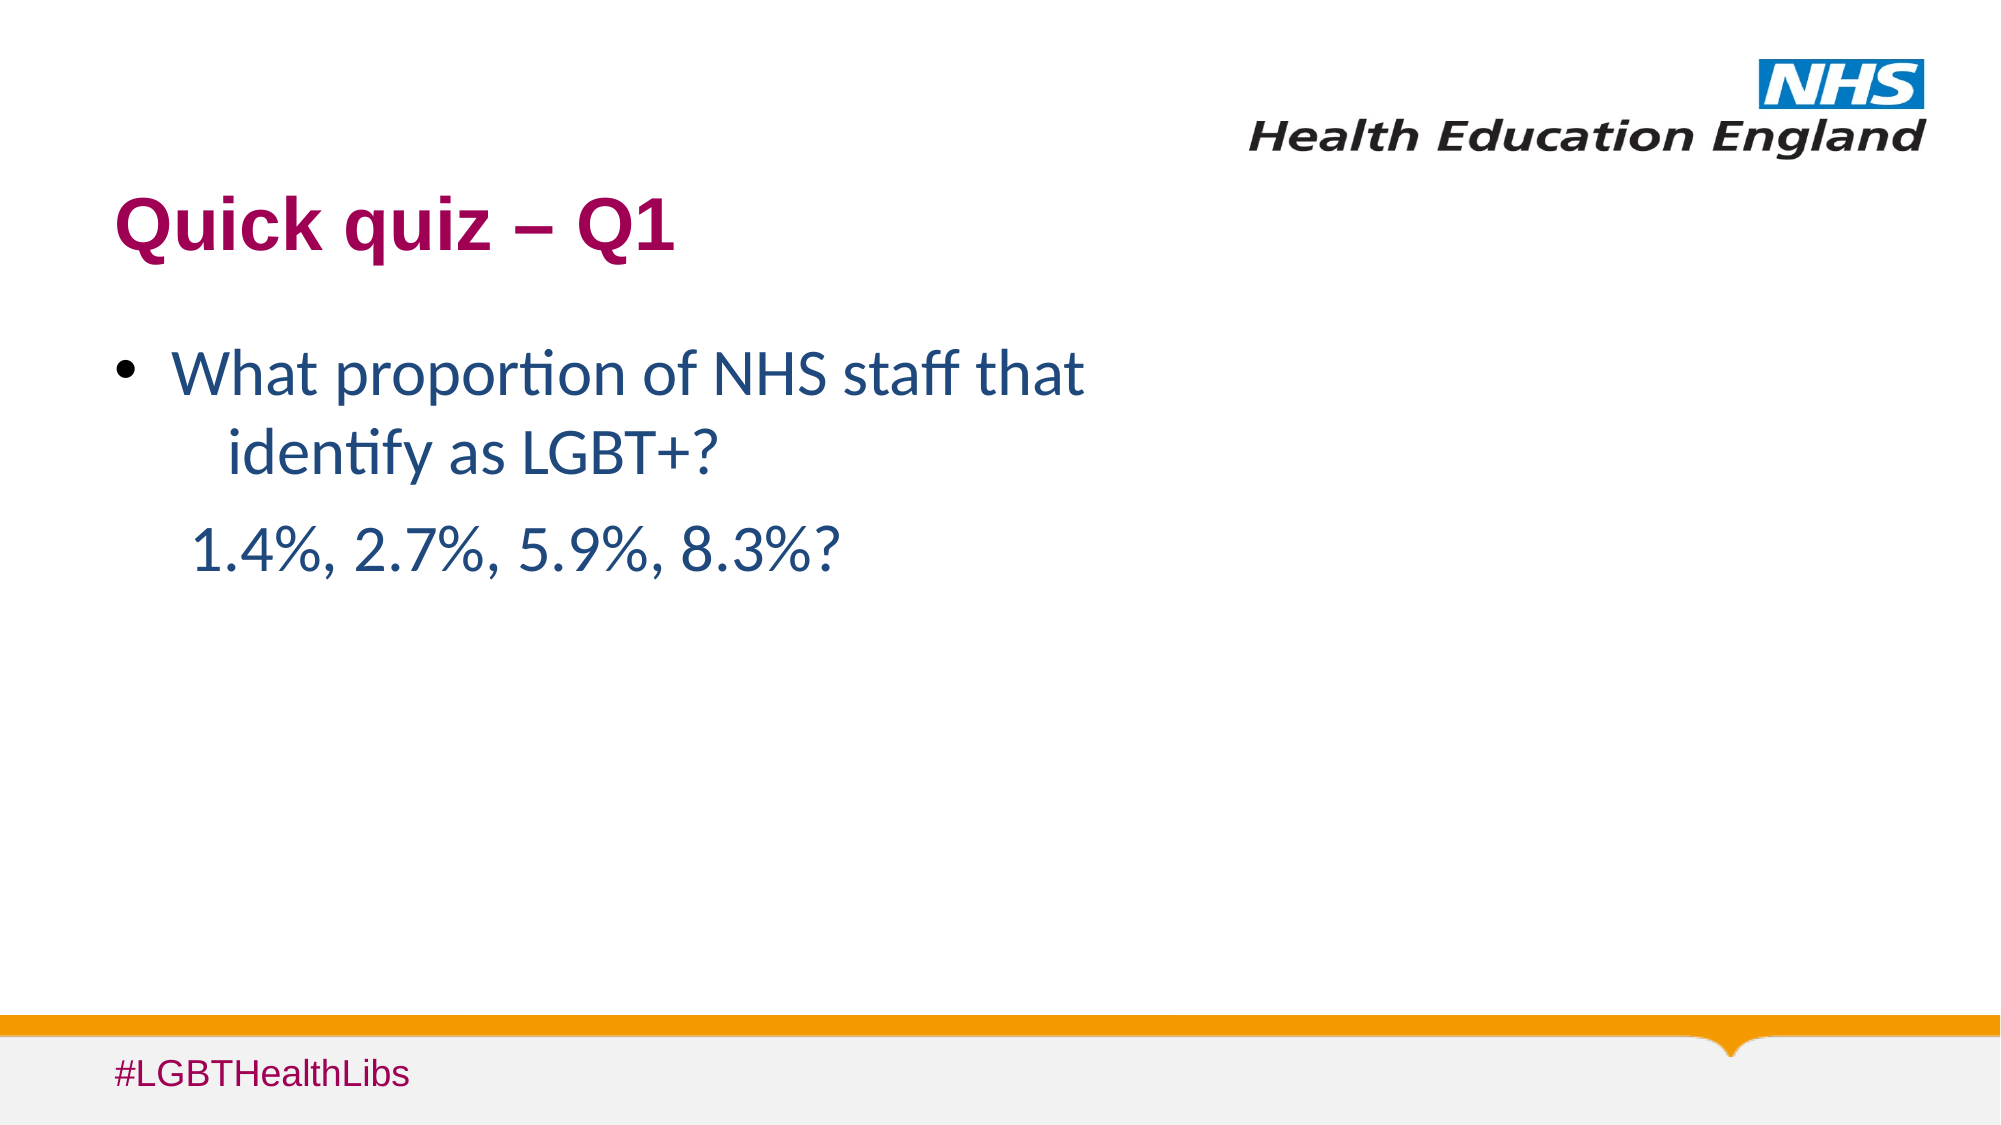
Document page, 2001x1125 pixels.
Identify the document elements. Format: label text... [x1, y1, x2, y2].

title Quick quiz – Q1 [99, 168, 1801, 280]
list What proportion of NHS staff that identify as LGBT+? 1.4%, 2.7%, 5.9%, 8.3%? [99, 320, 1801, 932]
text_box #LGBTHealthLibs [99, 1041, 510, 1103]
